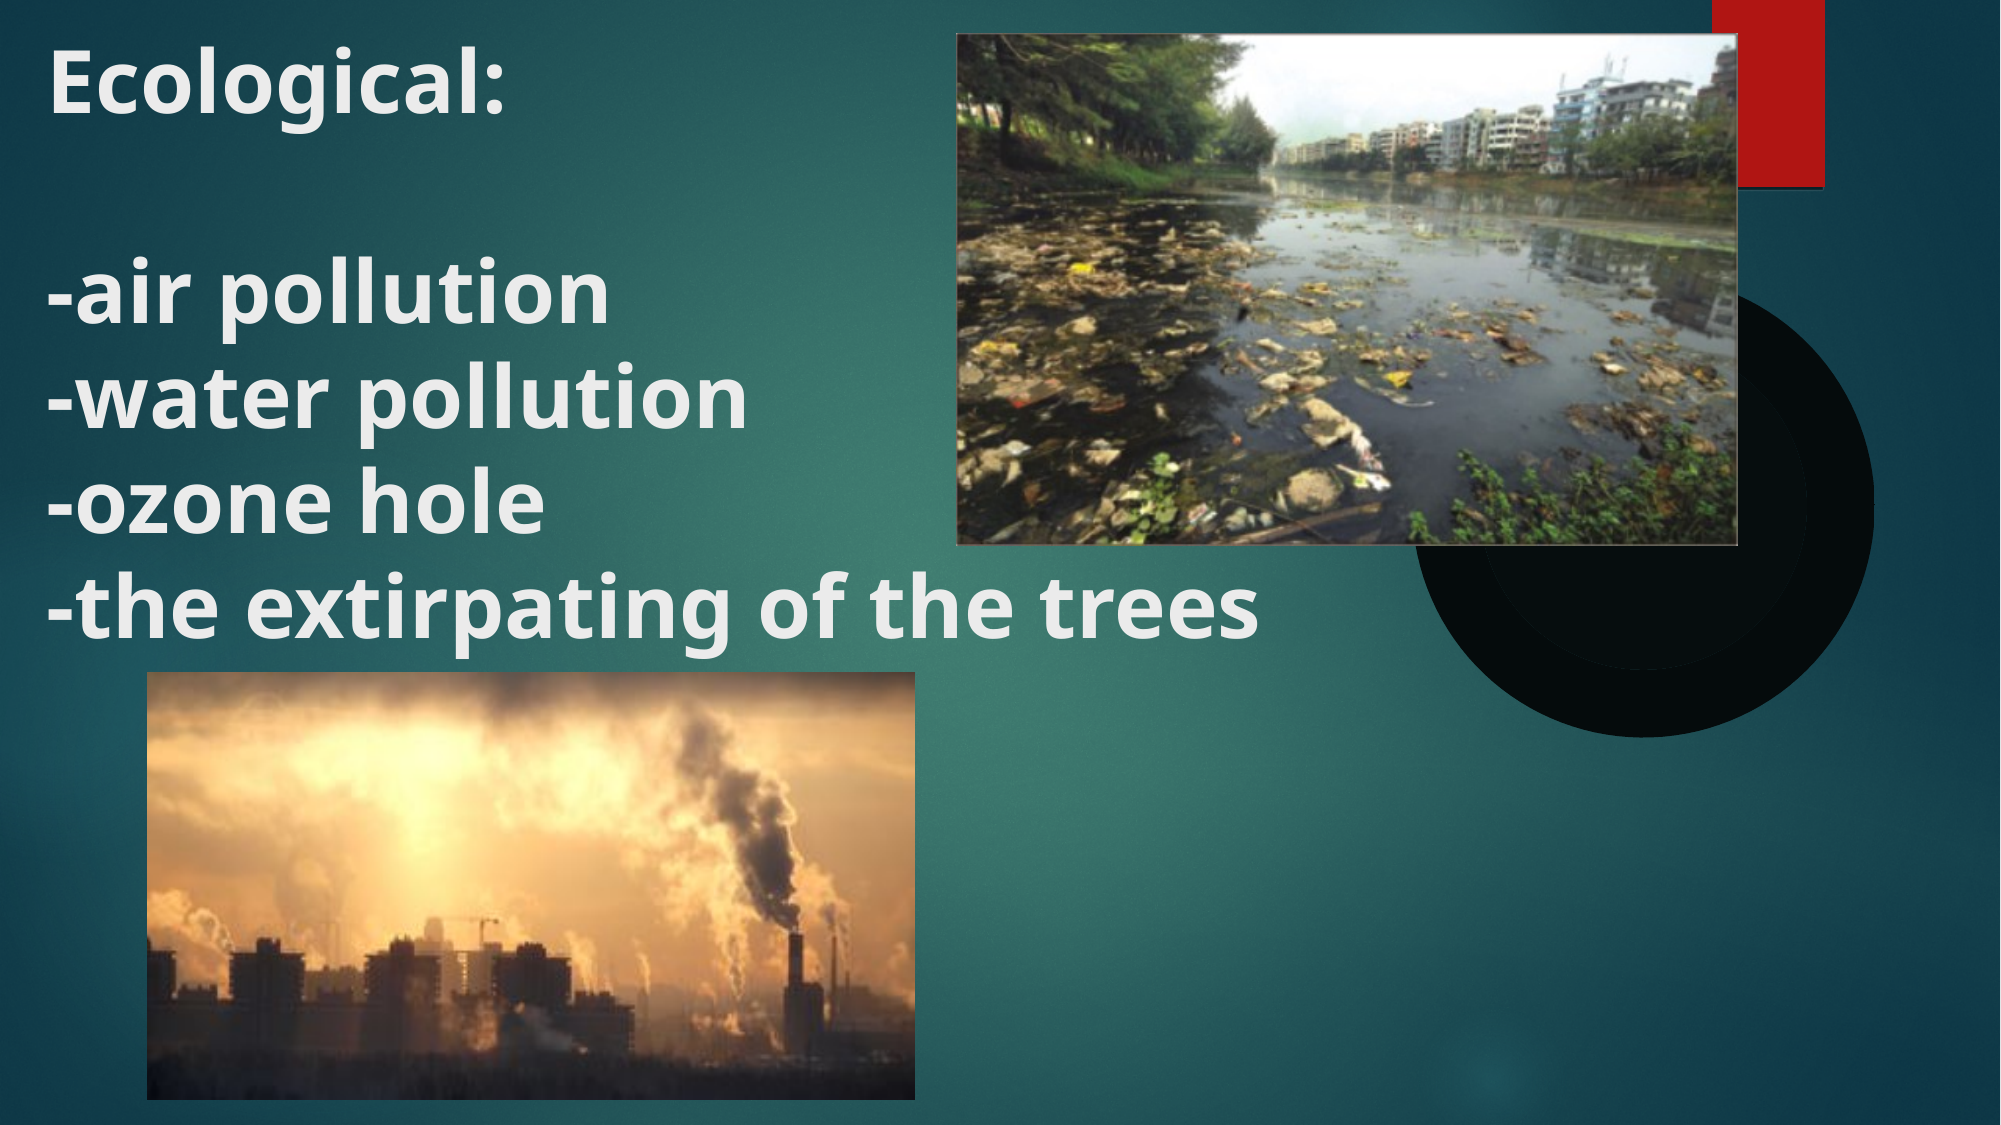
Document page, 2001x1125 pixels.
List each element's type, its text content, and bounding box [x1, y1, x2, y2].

picture [147, 672, 915, 1100]
picture [956, 33, 1738, 547]
title Ecological: -air pollution -water pollution -ozone hole -the extirpating of the trees [31, 18, 1657, 977]
